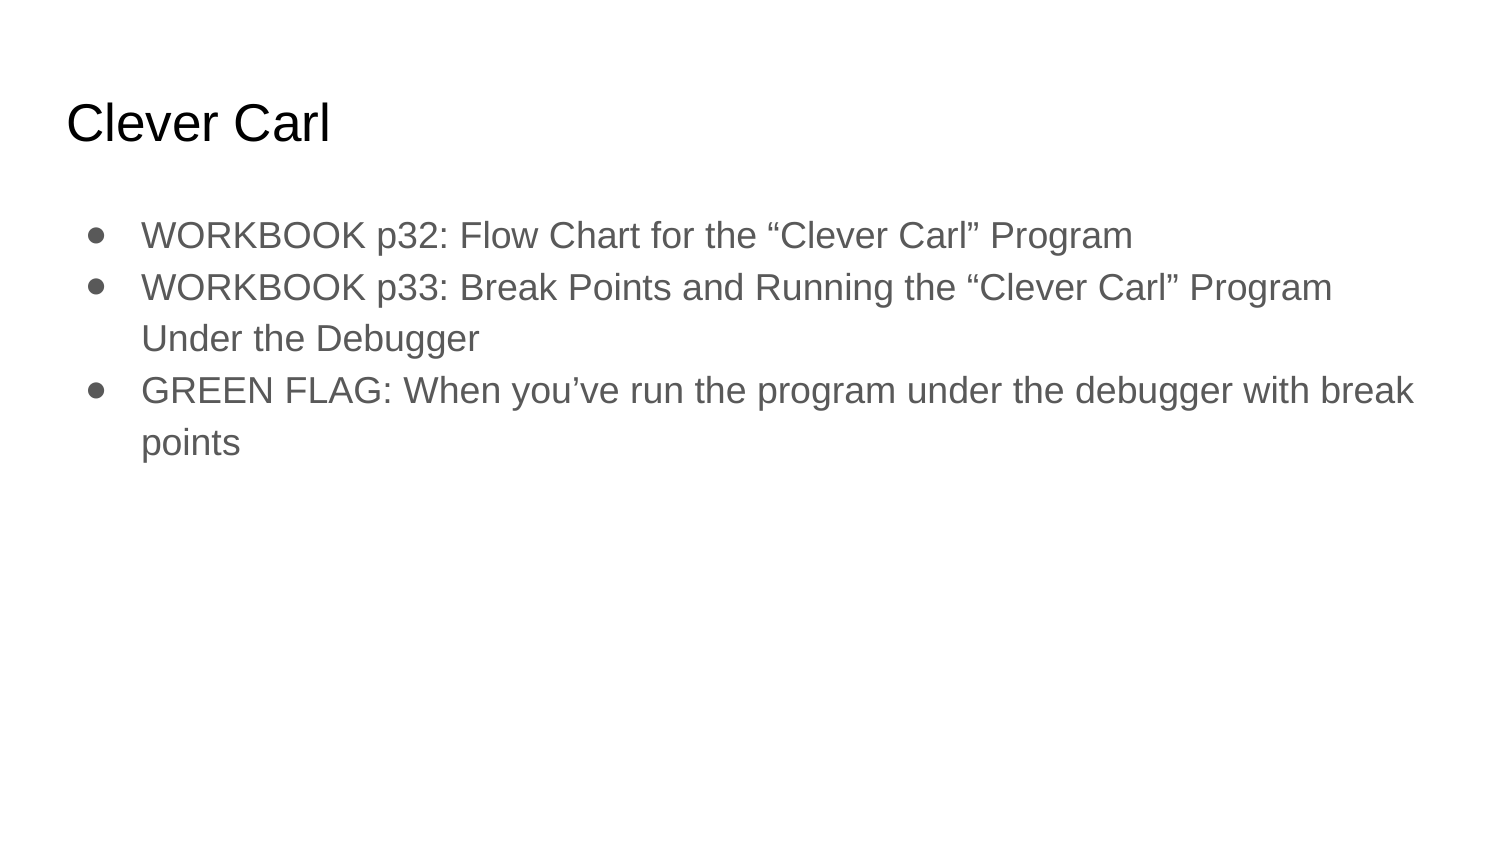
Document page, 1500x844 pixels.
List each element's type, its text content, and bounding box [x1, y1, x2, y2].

title Clever Carl [51, 72, 1449, 167]
list WORKBOOK p32: Flow Chart for the “Clever Carl” Program WORKBOOK p33: Break Points and Running the “Clever Carl” Program Under the Debugger GREEN FLAG: When you’ve run the program under the debugger with break points [51, 189, 1449, 750]
